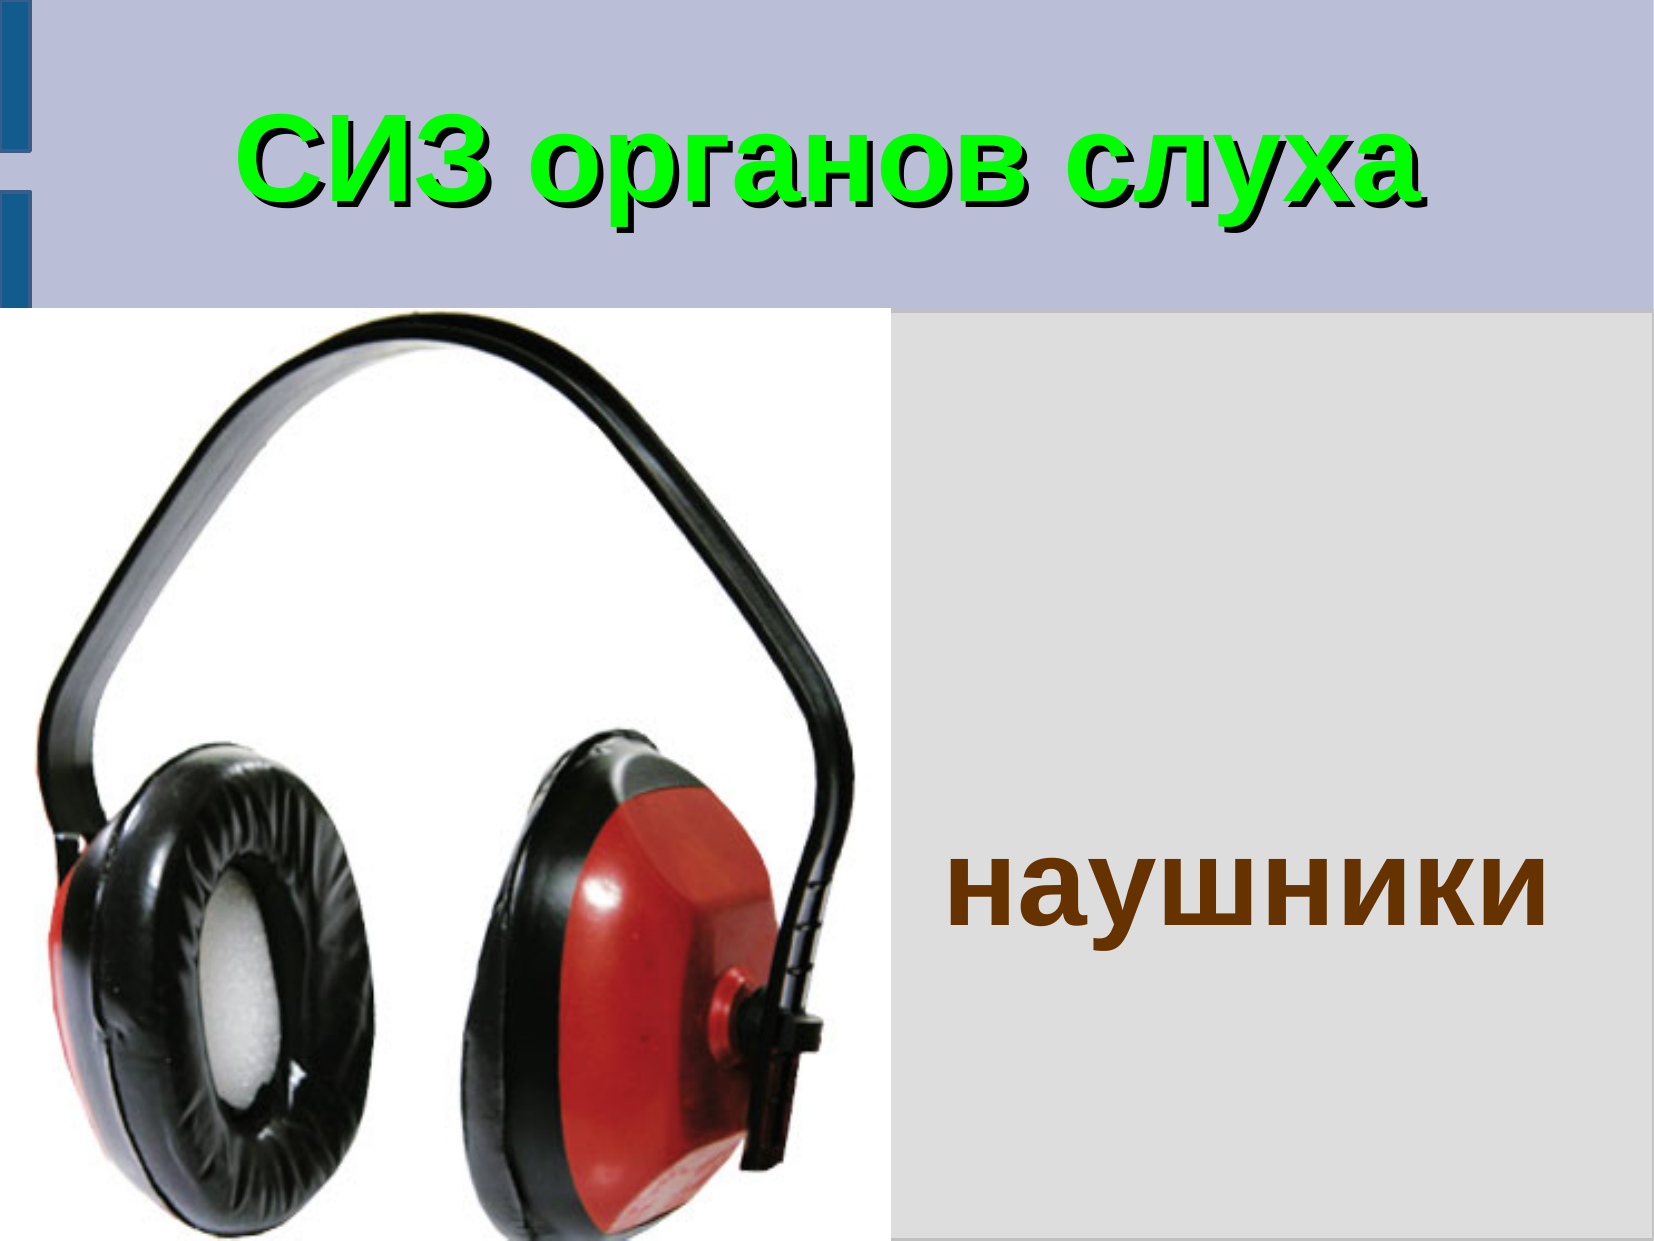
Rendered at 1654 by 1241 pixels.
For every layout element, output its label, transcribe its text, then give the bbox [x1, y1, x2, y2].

picture [0, 308, 891, 1241]
list наушники [800, 350, 1554, 1118]
title СИЗ органов слуха [121, 55, 1534, 248]
